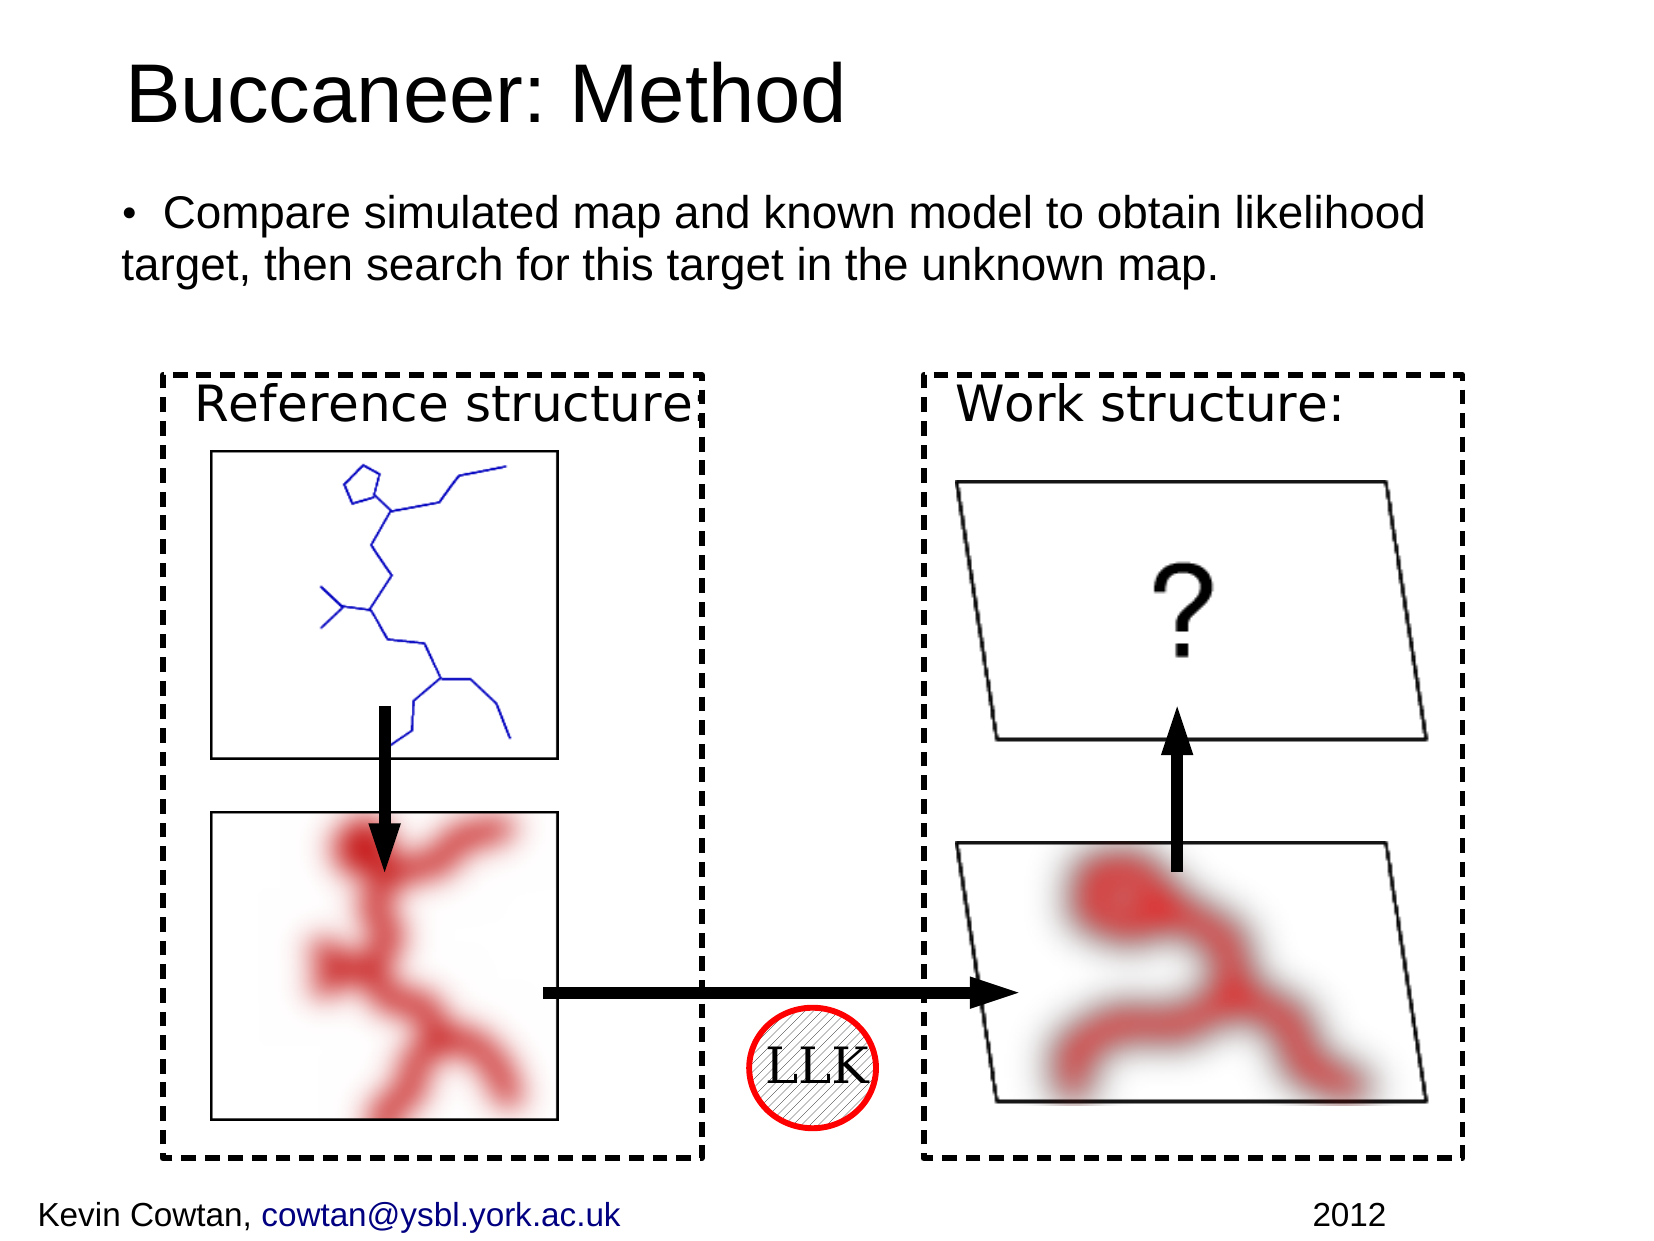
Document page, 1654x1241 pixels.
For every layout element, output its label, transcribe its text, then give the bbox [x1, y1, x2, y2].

list Compare simulated map and known model to obtain likelihood target, then search for this target in the unknown map. [121, 187, 1534, 1127]
text_box [749, 1007, 867, 1129]
title Buccaneer: Method [125, 37, 1538, 151]
text_box LLK [765, 1036, 877, 1099]
text_box Reference structure: [194, 375, 761, 437]
text_box Work structure: [955, 375, 1390, 437]
